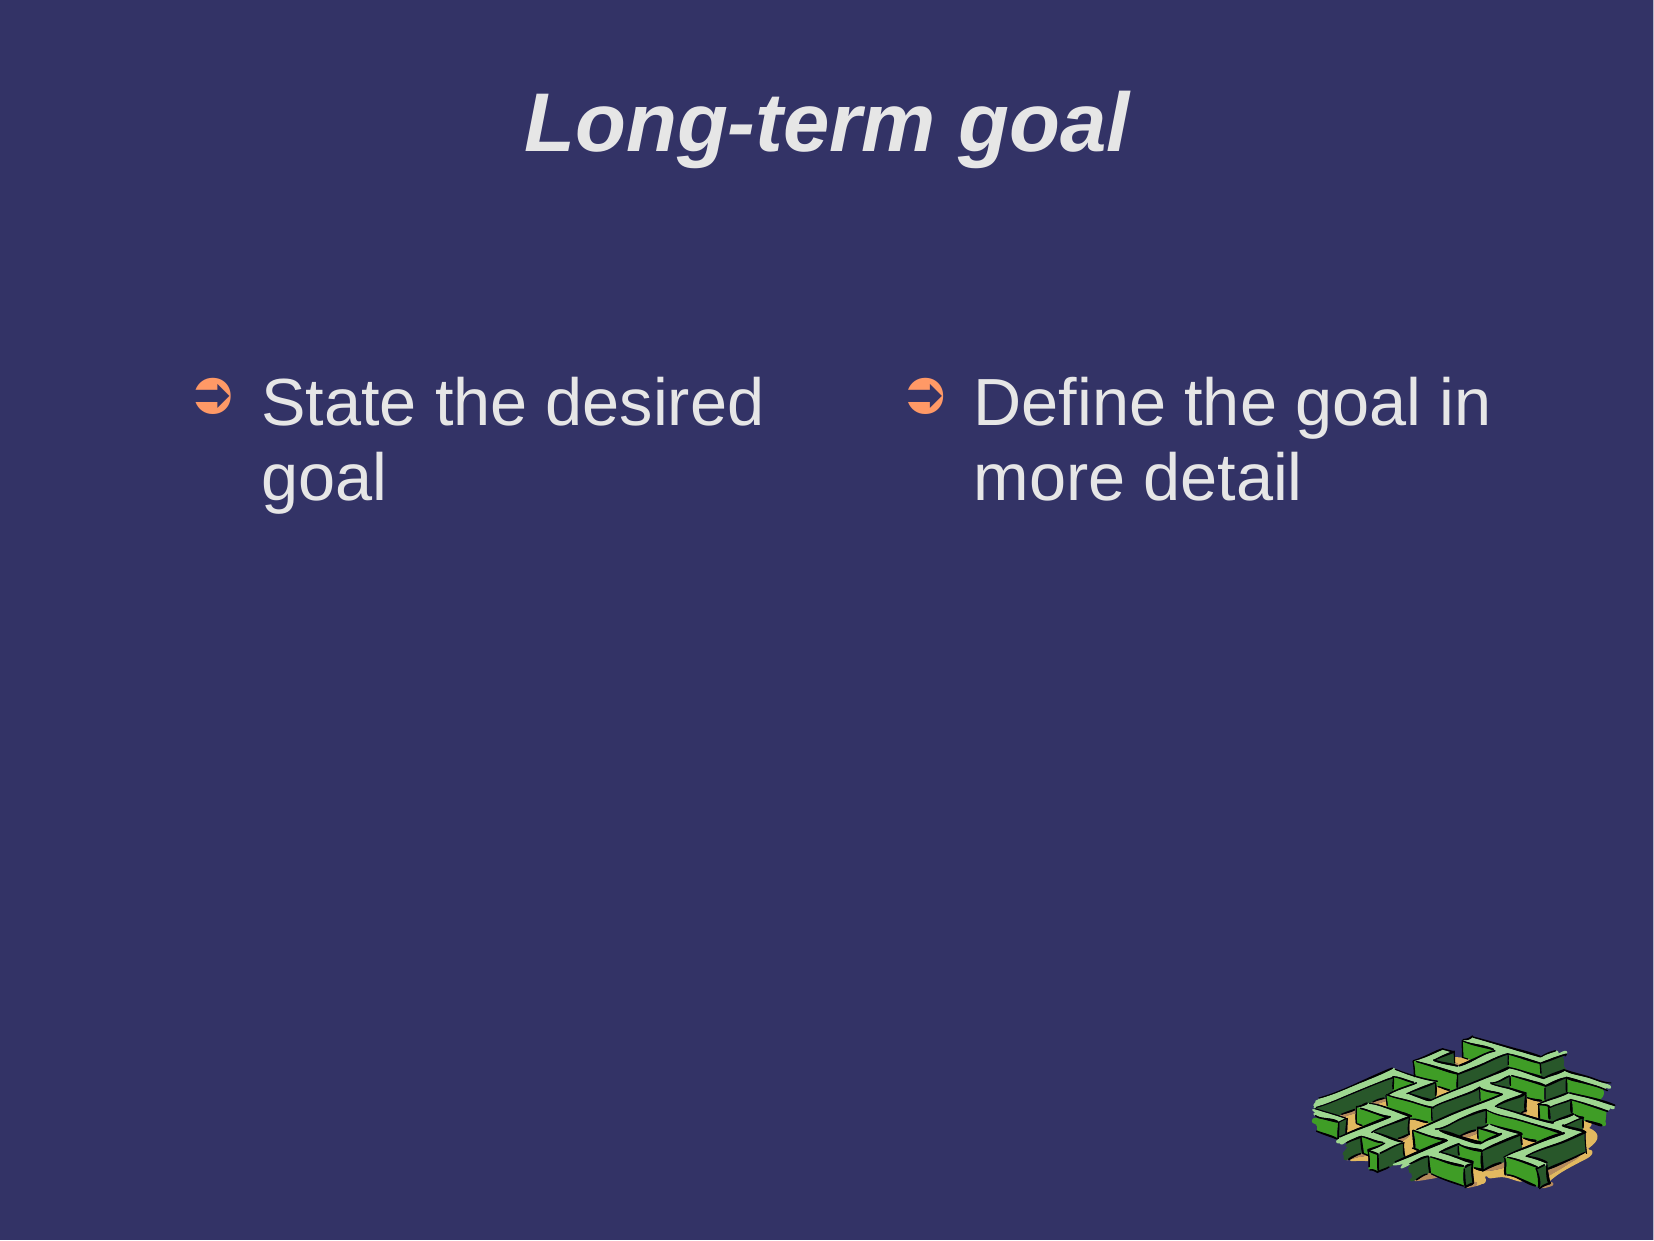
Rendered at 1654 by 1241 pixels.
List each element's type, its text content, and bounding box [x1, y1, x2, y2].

title Long-term goal [121, 19, 1534, 227]
list Define the goal in more detail [891, 364, 1570, 1147]
list State the desired goal [178, 364, 858, 1147]
